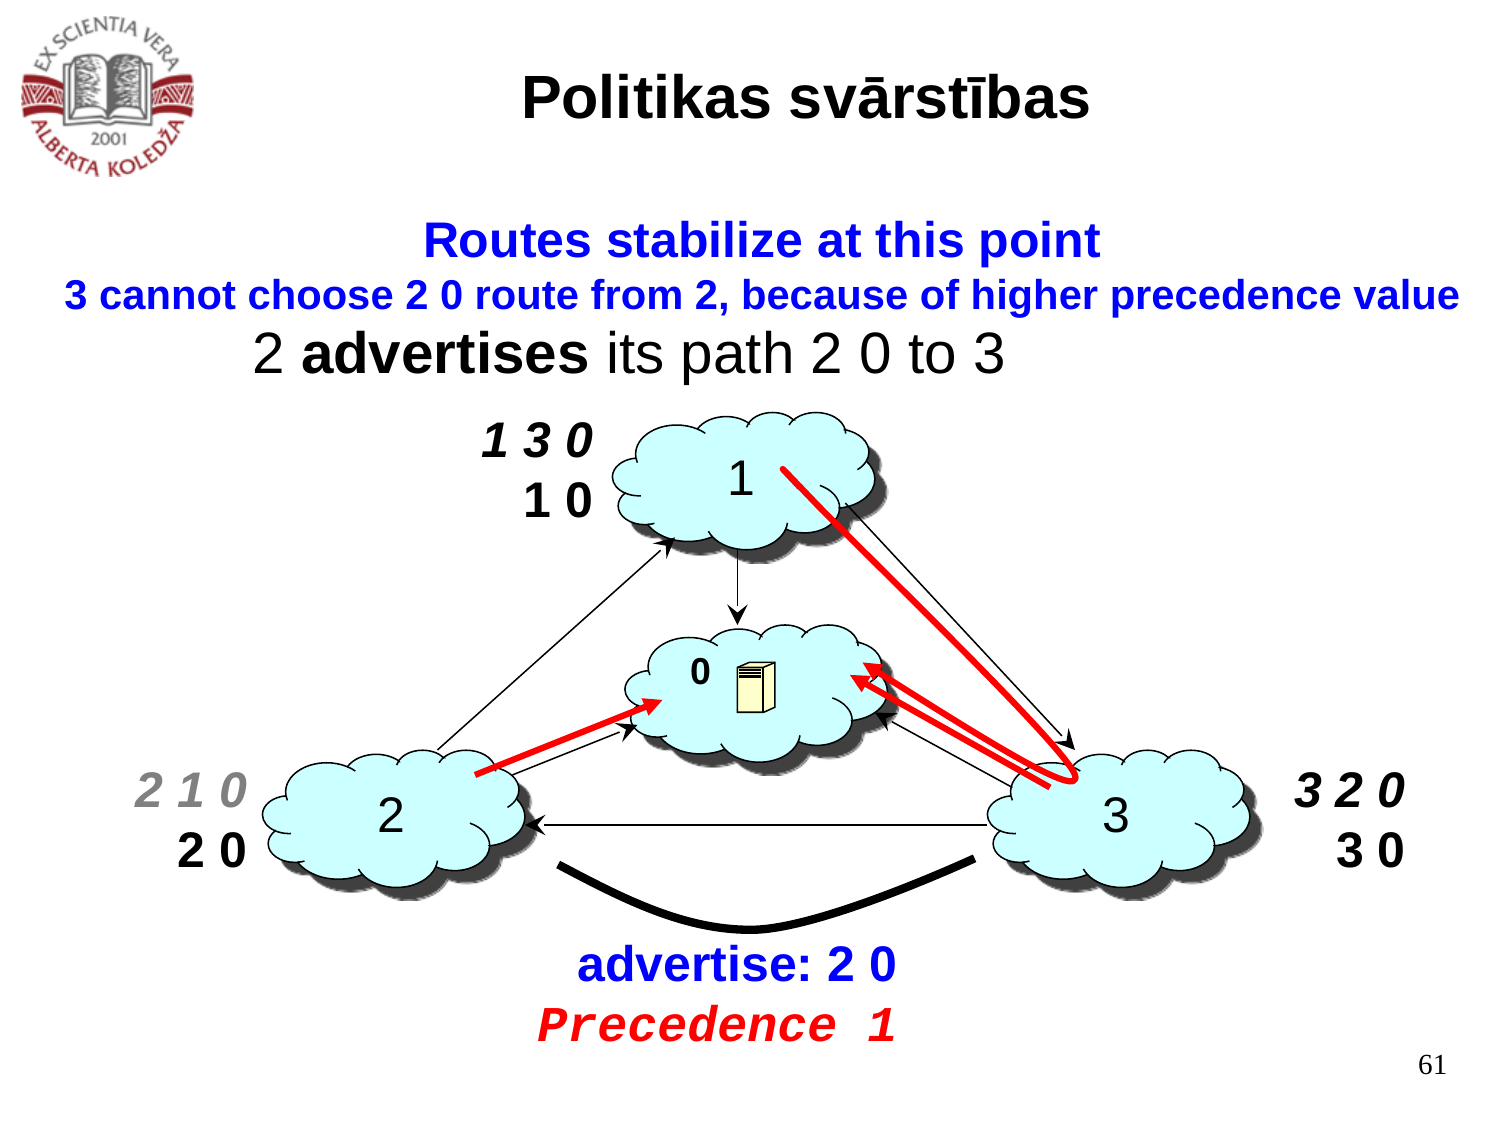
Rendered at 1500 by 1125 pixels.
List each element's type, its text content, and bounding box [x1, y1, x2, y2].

text_box 3 [1087, 774, 1146, 851]
text_box <skaitlis> [1312, 1037, 1463, 1101]
text_box 2 [362, 774, 421, 851]
text_box 1 [712, 437, 771, 513]
text_box [262, 750, 525, 888]
text_box 1 3 0 1 0 [466, 399, 608, 536]
text_box 2 1 0 2 0 [120, 749, 262, 886]
text_box 2 advertises its path 2 0 to 3 [237, 307, 1313, 394]
text_box [1038, 762, 1071, 778]
text_box [987, 750, 1250, 888]
text_box [612, 412, 875, 550]
text_box Routes stabilize at this point 3 cannot choose 2 0 route from 2, because of higher precedence value [24, 200, 1500, 326]
text_box [624, 624, 886, 763]
text_box 3 2 0 3 0 [1279, 749, 1421, 886]
text_box advertise: 2 0 Precedence 1 [522, 924, 913, 1120]
title Politikas svārstības [187, 44, 1425, 150]
text_box [869, 676, 888, 692]
text_box 0 [675, 639, 726, 701]
picture [21, 16, 194, 177]
